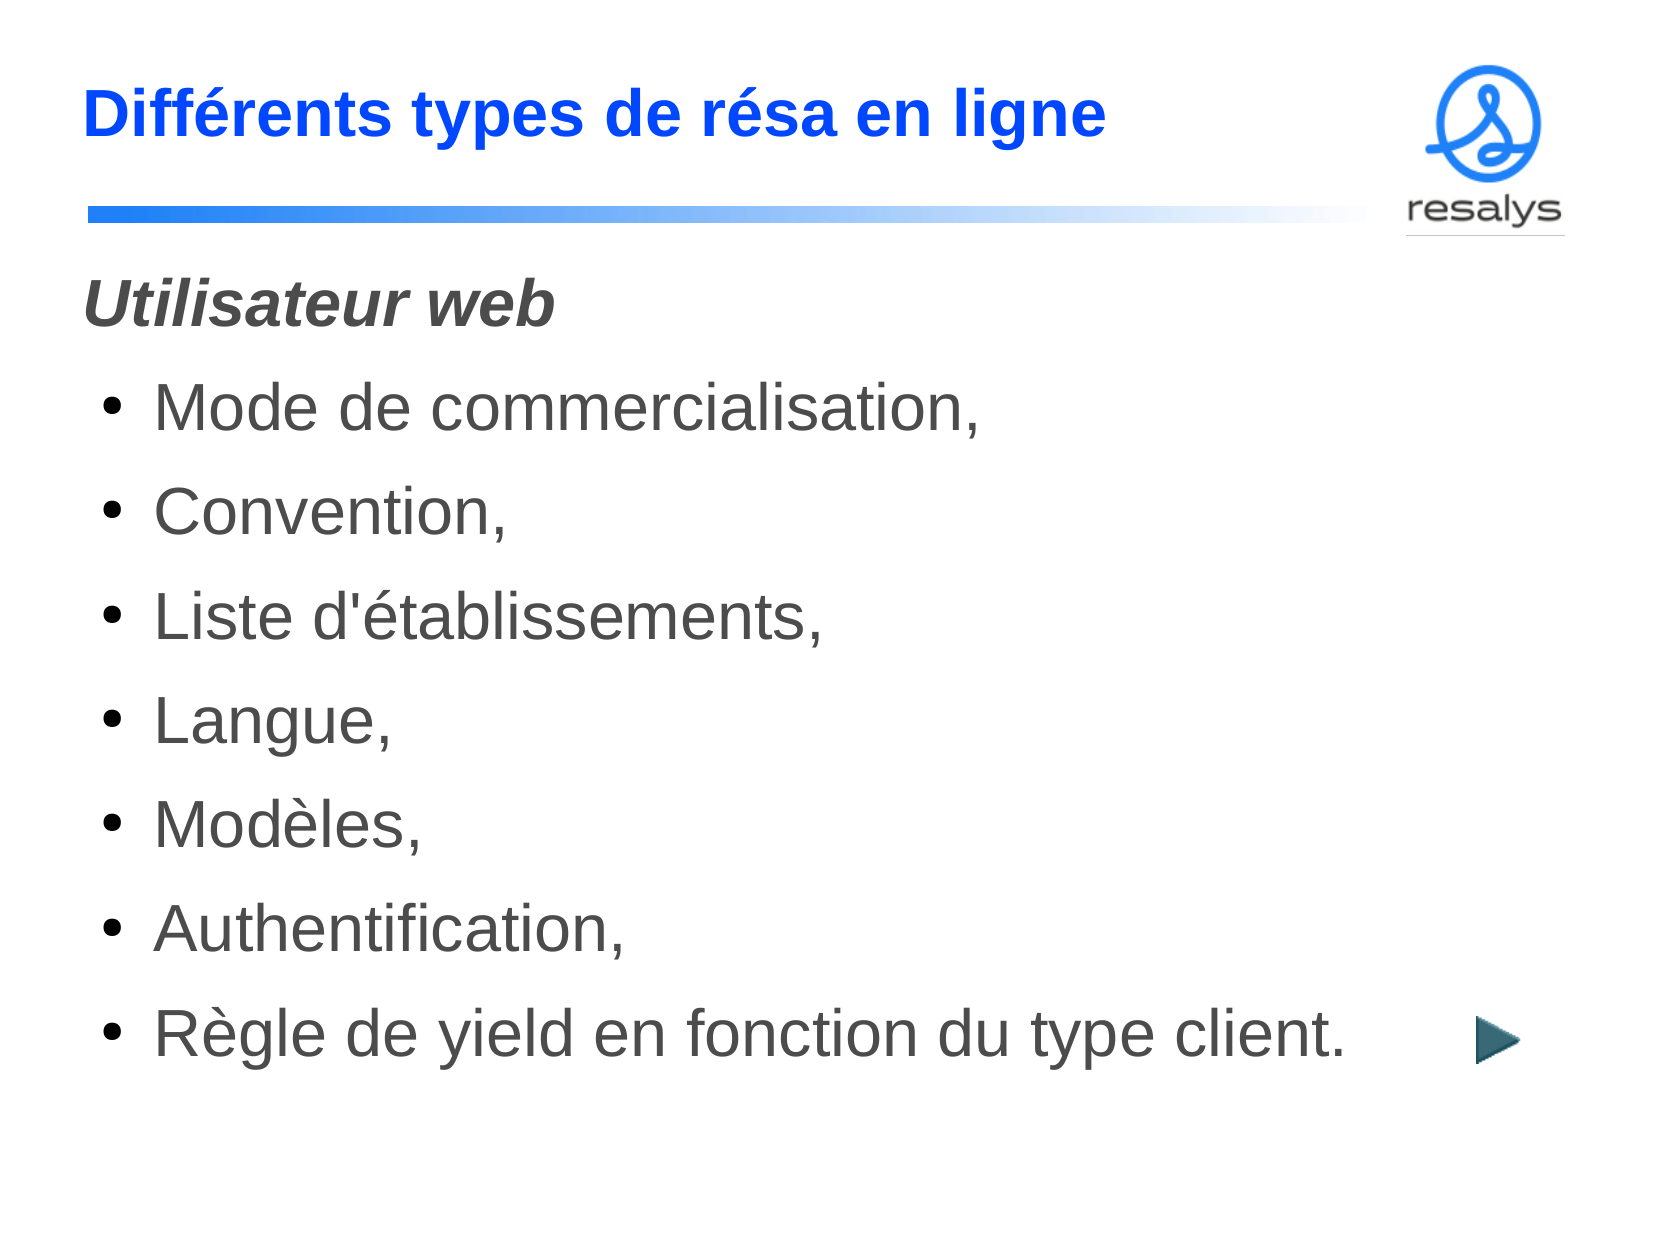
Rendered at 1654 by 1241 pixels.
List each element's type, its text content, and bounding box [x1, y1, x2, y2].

picture [88, 58, 1565, 237]
list Utilisateur web Mode de commercialisation, Convention, Liste d'établissements, Langue, Modèles, Authentification, Règle de yield en fonction du type client. [82, 265, 1571, 1071]
title Différents types de résa en ligne [82, 49, 1359, 178]
picture [1476, 1016, 1524, 1064]
